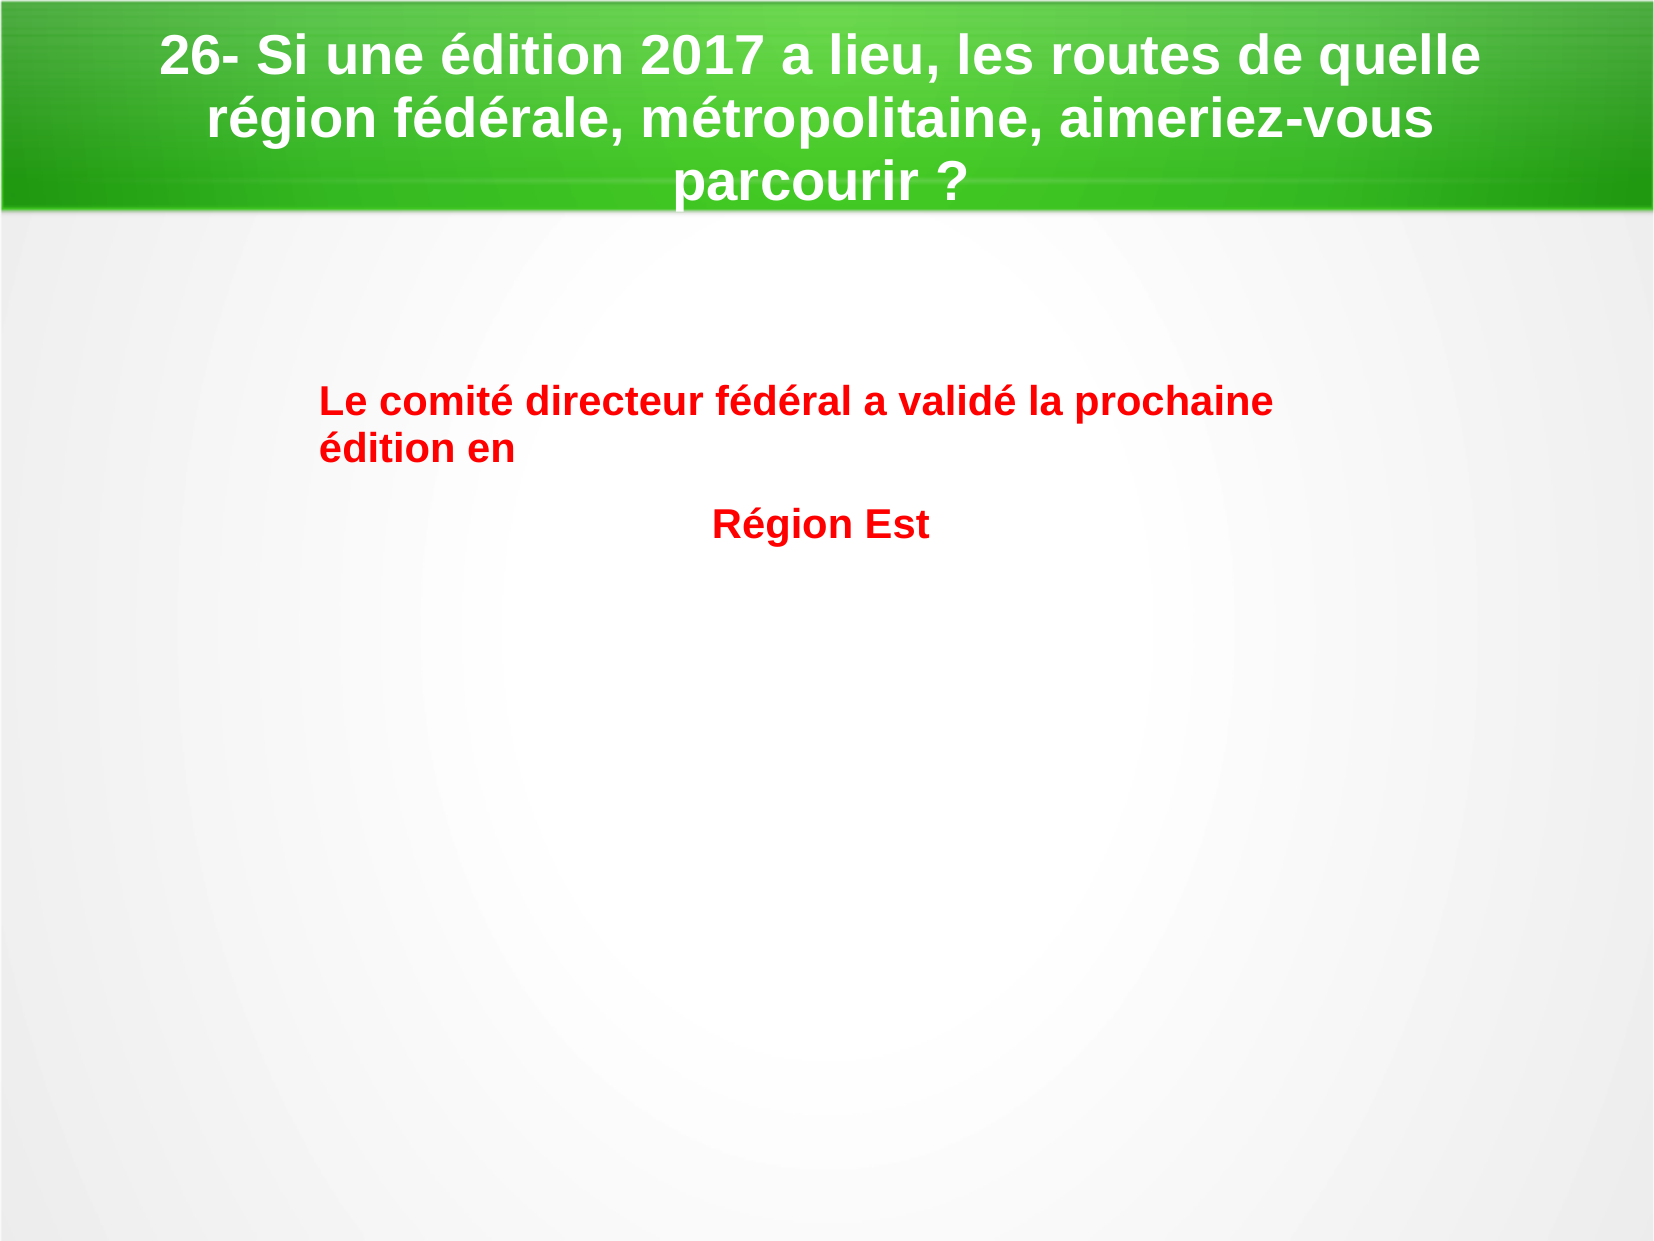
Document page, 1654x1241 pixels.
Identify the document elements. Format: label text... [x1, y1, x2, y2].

picture [0, 0, 1654, 1241]
list Le comité directeur fédéral a validé la prochaine édition en Région Est [248, 377, 1394, 993]
title 26- Si une édition 2017 a lieu, les routes de quelle région fédérale, métropolitaine, aimeriez-vous parcourir ? [70, 23, 1571, 213]
